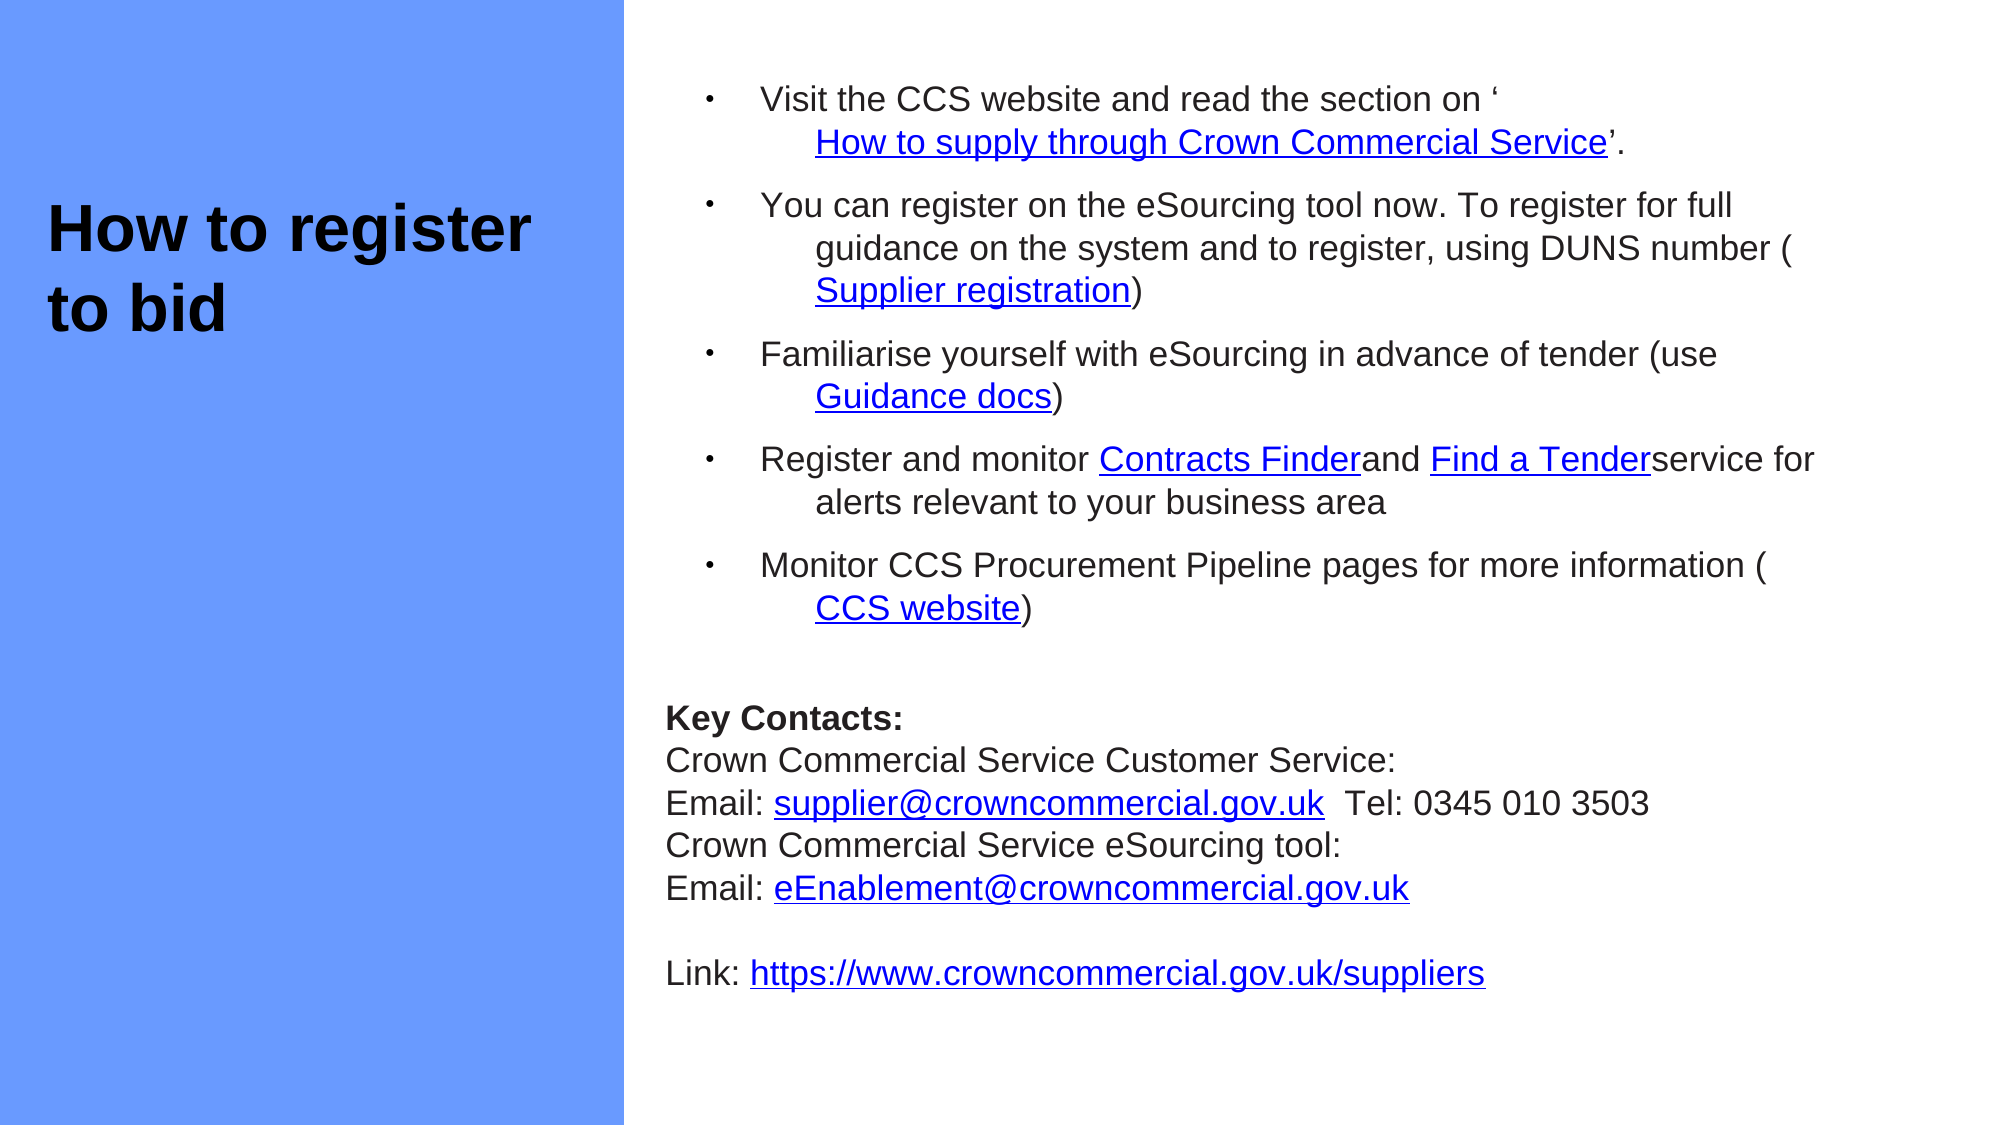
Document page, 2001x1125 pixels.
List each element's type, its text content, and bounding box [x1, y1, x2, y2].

text_box Visit the CCS website and read the section on ‘How to supply through Crown Commercial Service’. You can register on the eSourcing tool now. To register for full guidance on the system and to register, using DUNS number (Supplier registration) Familiarise yourself with eSourcing in advance of tender (use Guidance docs) Register and monitor Contracts Finder and Find a Tender service for alerts relevant to your business area Monitor CCS Procurement Pipeline pages for more information (CCS website) Key Contacts: Crown Commercial Service Customer Service: Email: supplier@crowncommercial.gov.uk Tel: 0345 010 3503 Crown Commercial Service eSourcing tool: Email: eEnablement@crowncommercial.gov.uk Link: https://www.crowncommercial.gov.uk/suppliers [650, 69, 1869, 803]
title How to register to bid [47, 184, 549, 323]
